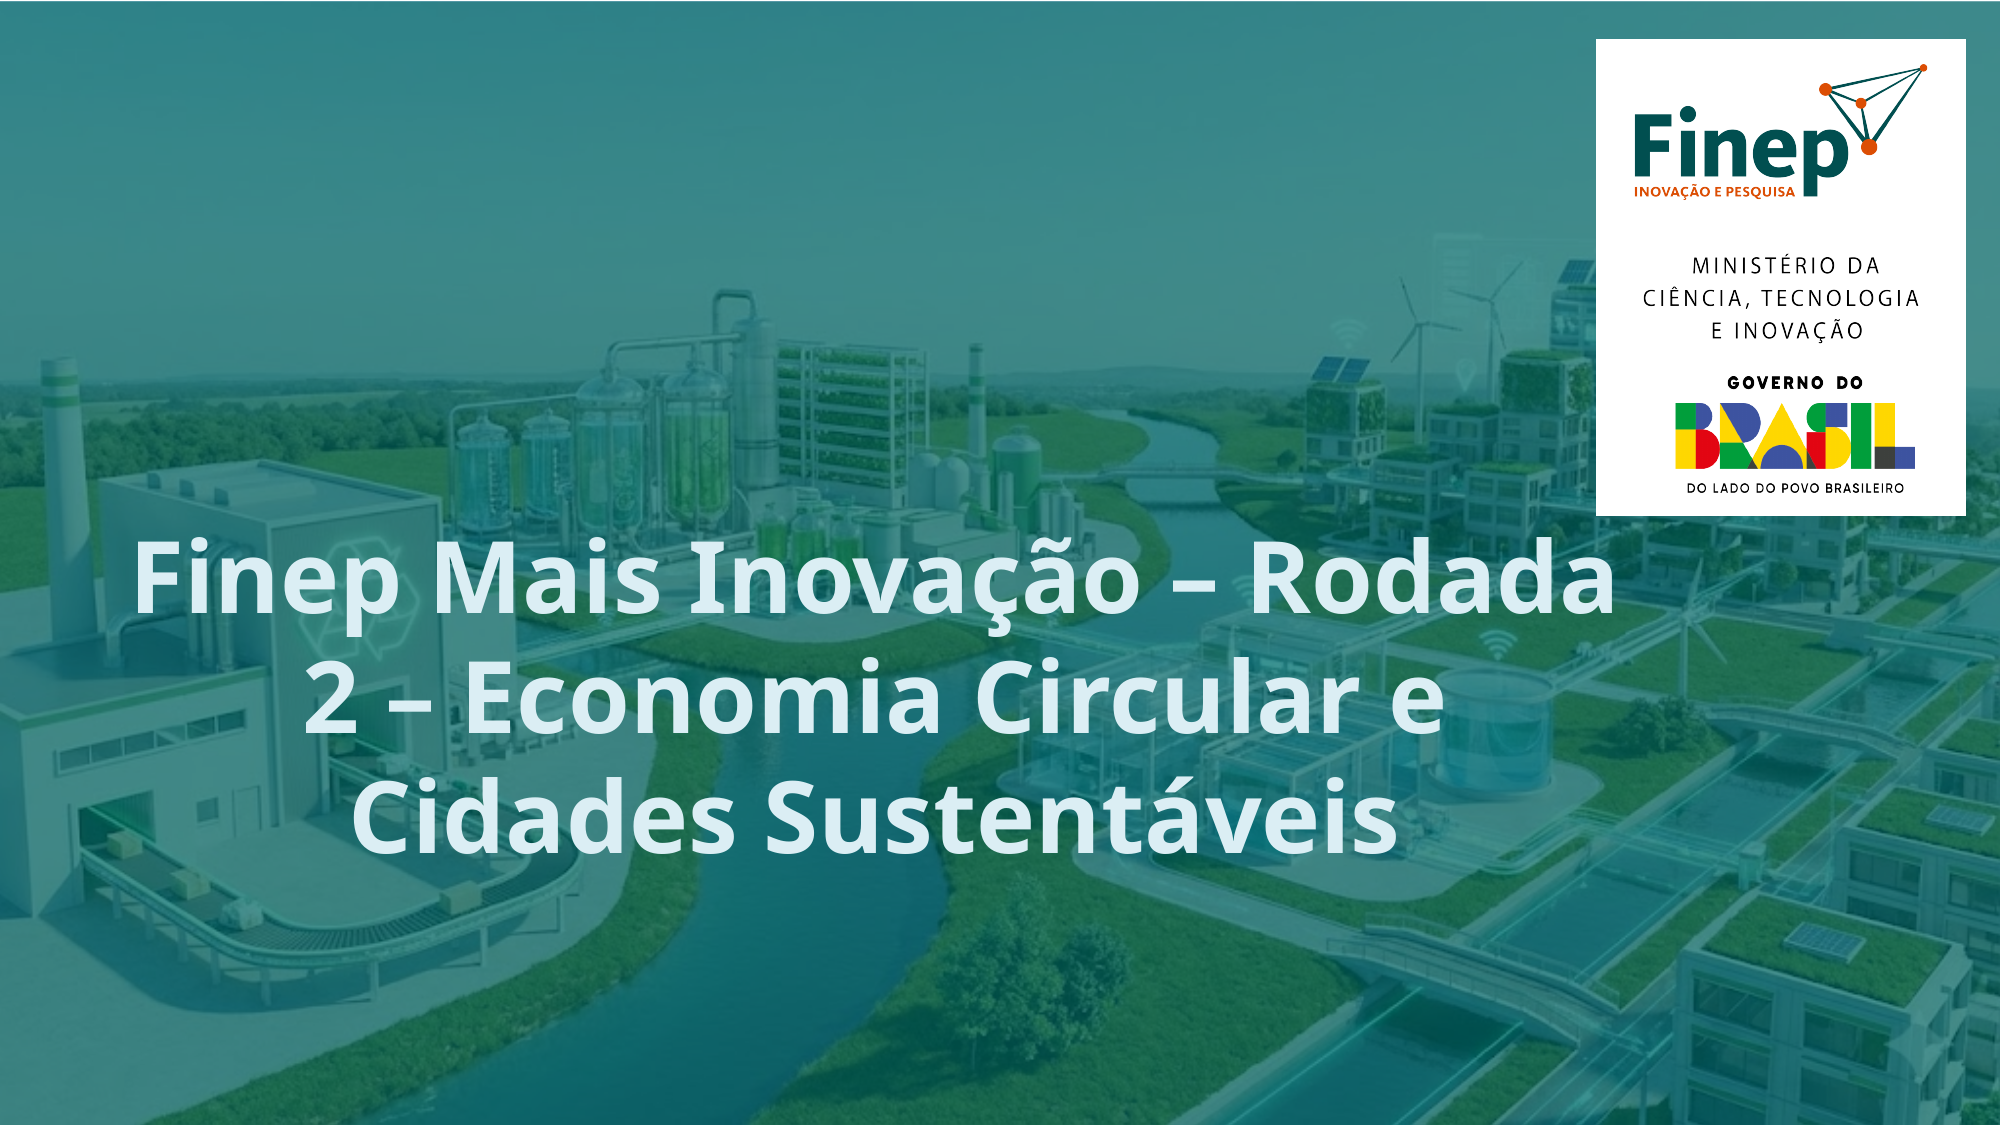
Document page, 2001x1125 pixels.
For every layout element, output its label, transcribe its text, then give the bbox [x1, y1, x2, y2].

text_box Finep Mais Inovação – Rodada 2 – Economia Circular e Cidades Sustentáveis [104, 511, 1644, 1016]
text_box [0, 1, 2000, 1125]
picture [1614, 64, 1948, 493]
